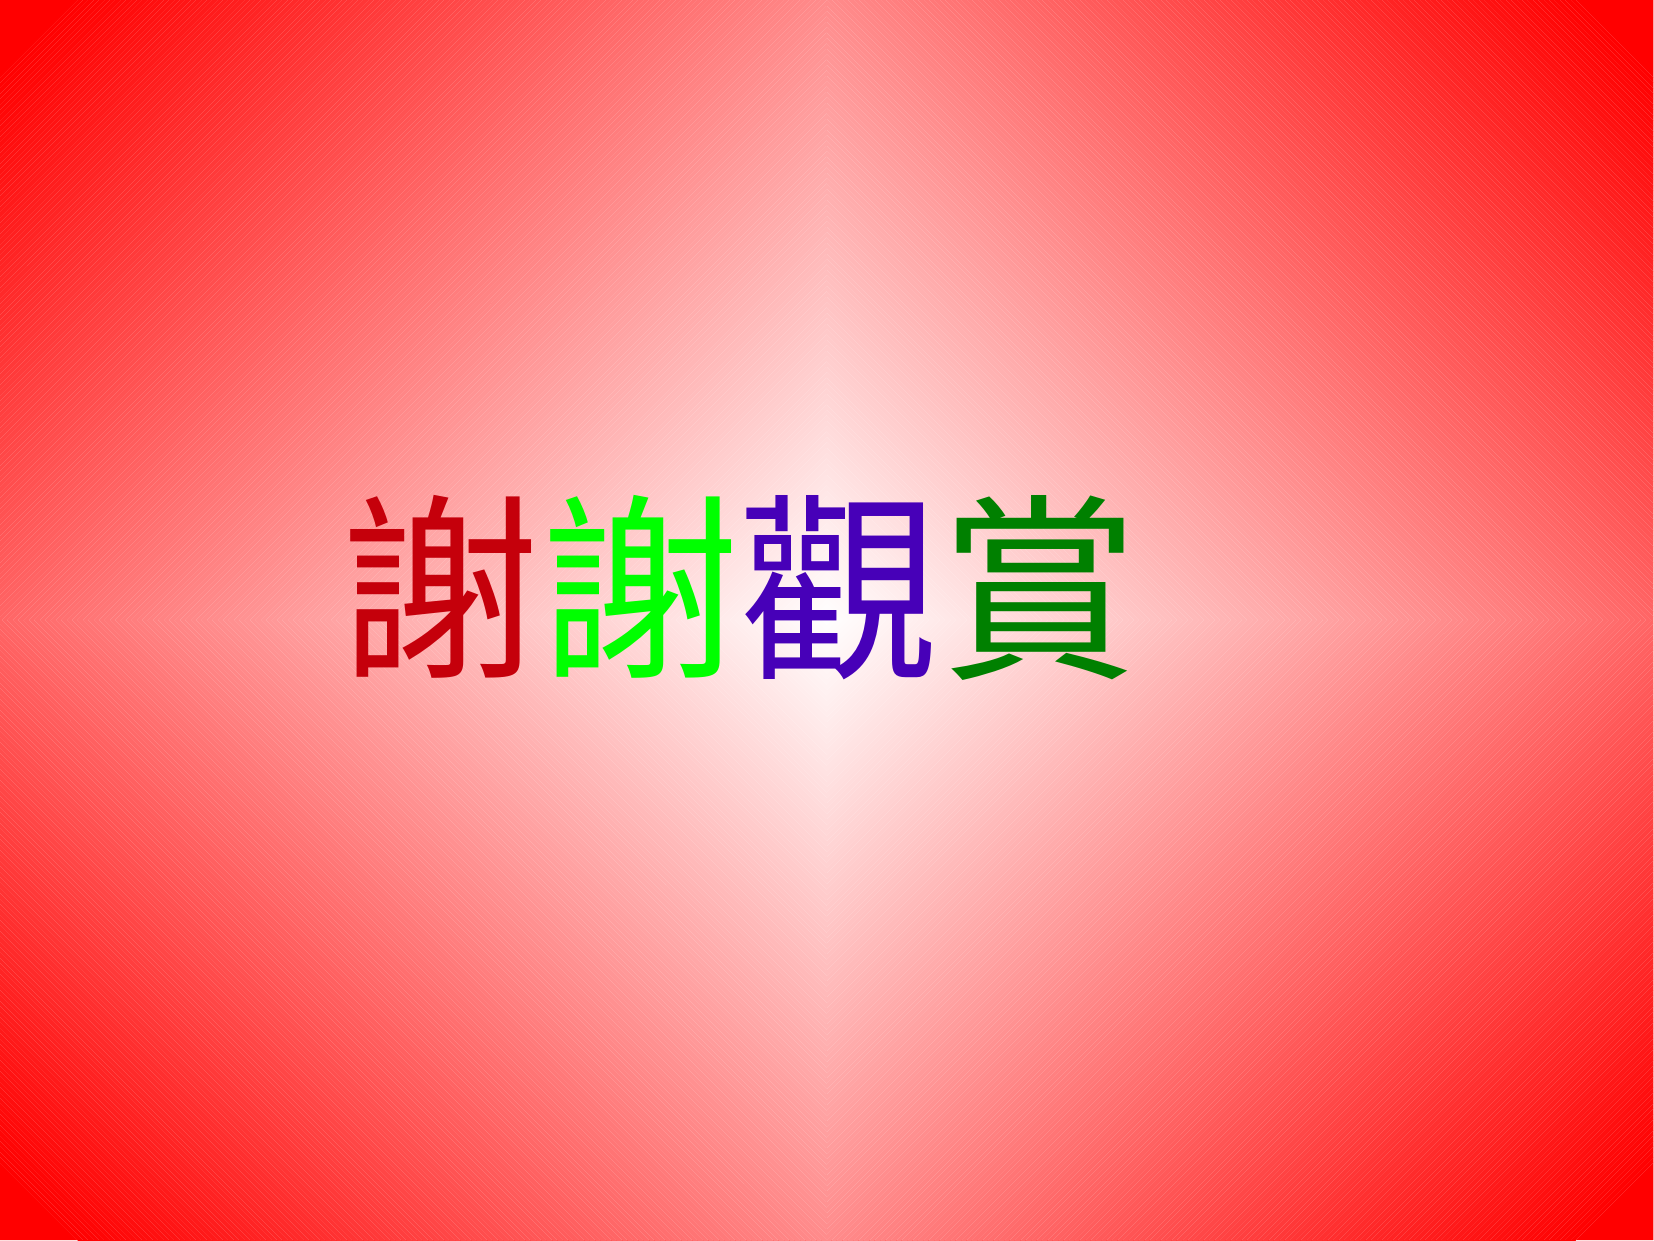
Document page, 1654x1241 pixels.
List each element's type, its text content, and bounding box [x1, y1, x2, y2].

text_box 謝謝觀賞 [324, 424, 1565, 680]
text_box [501, 501, 1152, 607]
